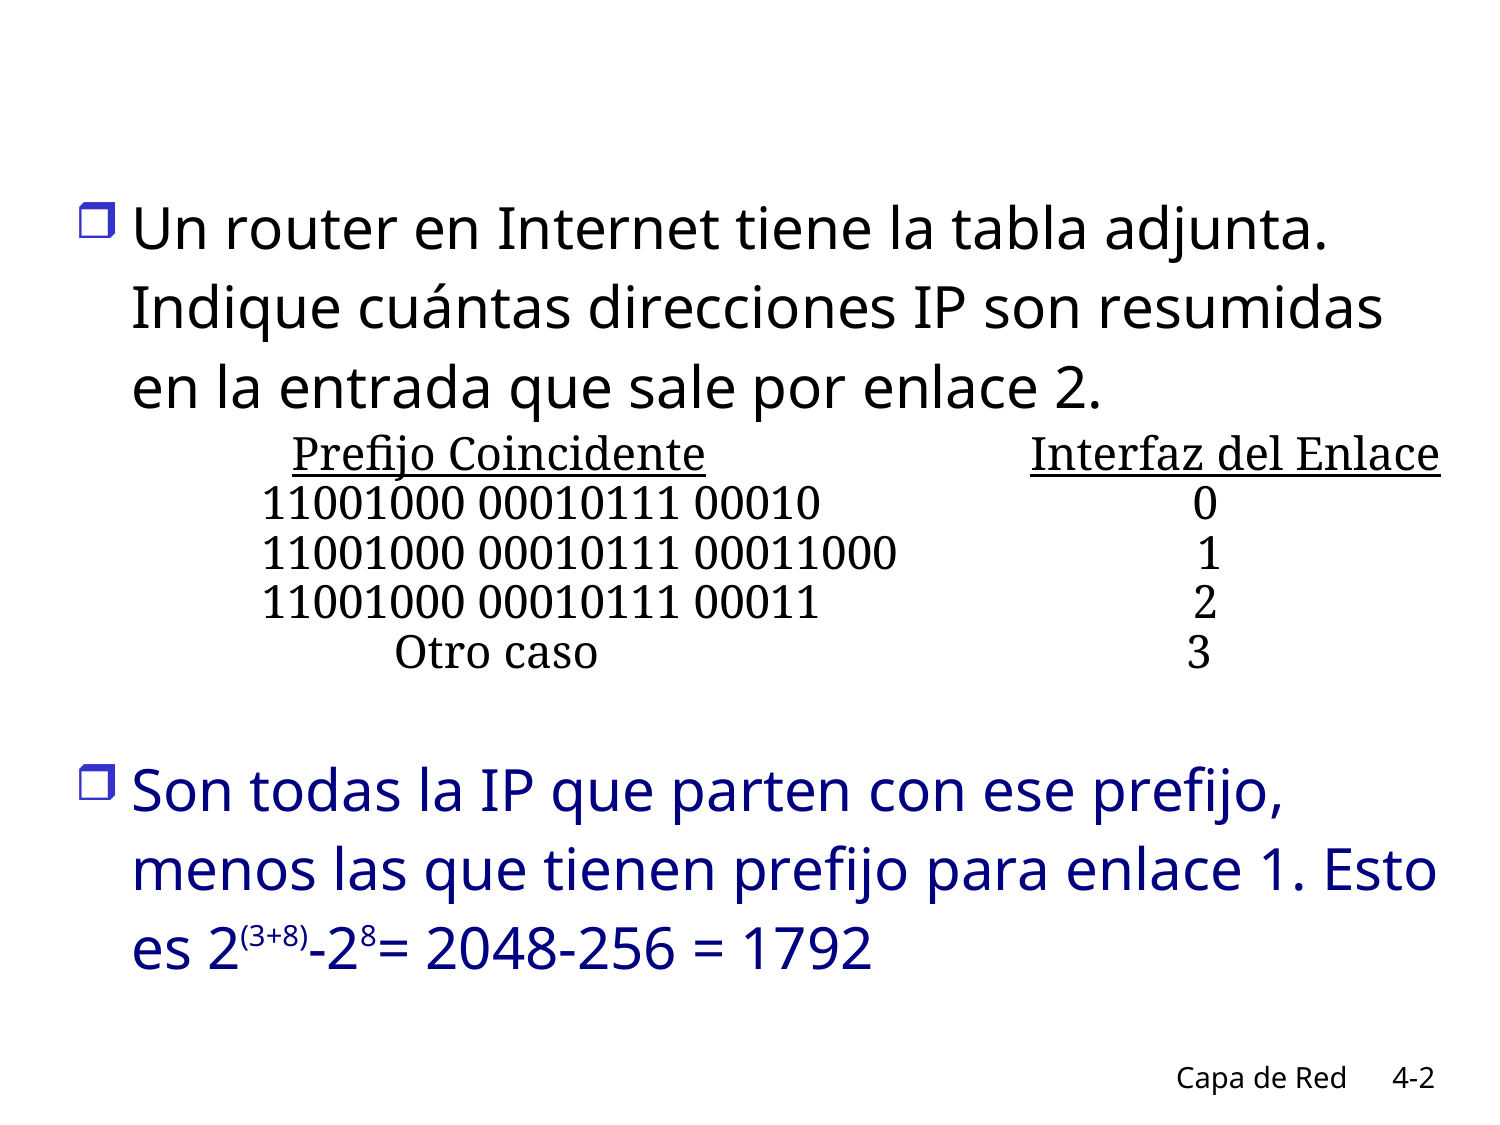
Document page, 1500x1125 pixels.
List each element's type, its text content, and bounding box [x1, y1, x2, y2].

list Son todas la IP que parten con ese prefijo, menos las que tienen prefijo para enlace 1. Esto es 2(3+8)-28= 2048-256 = 1792 [75, 748, 1463, 1028]
text_box Prefijo Coincidente Interfaz del Enlace 11001000 00010111 00010 0 11001000 00010111 00011000 1 11001000 00010111 00011 2 Otro caso 3 [246, 423, 1456, 686]
list Un router en Internet tiene la tabla adjunta. Indique cuántas direcciones IP son resumidas en la entrada que sale por enlace 2. [75, 187, 1463, 589]
